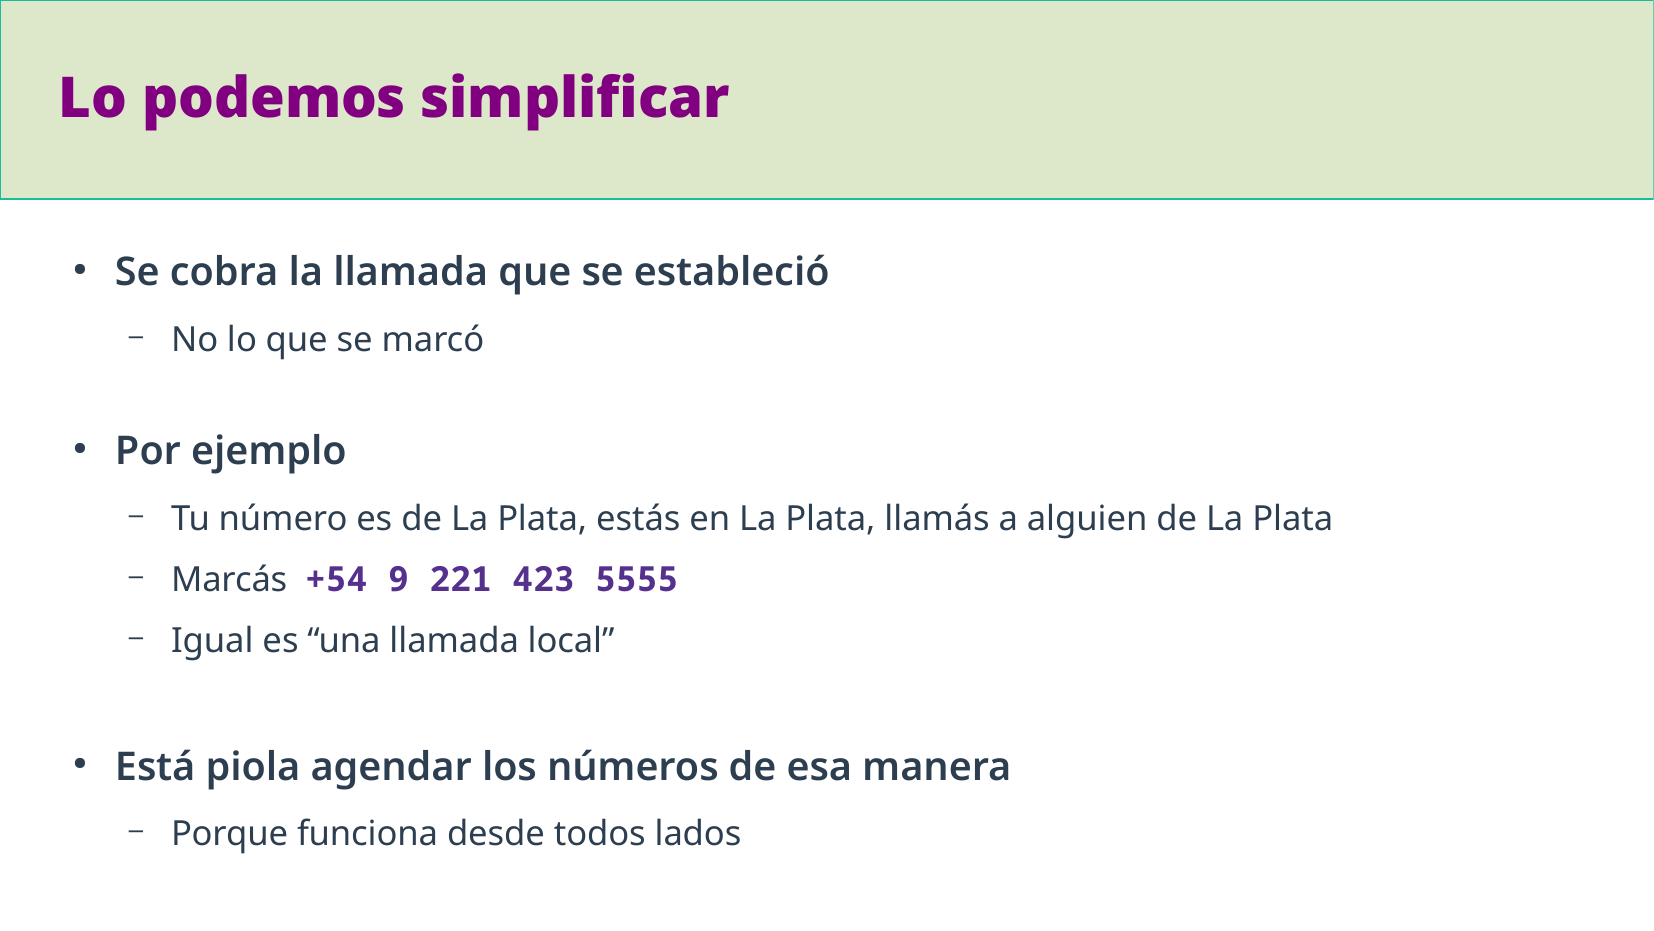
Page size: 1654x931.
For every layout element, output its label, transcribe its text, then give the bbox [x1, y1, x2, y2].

title Lo podemos simplificar [59, 37, 1595, 156]
list Se cobra la llamada que se estableció No lo que se marcó Por ejemplo Tu número es de La Plata, estás en La Plata, llamás a alguien de La Plata Marcás +54 9 221 423 5555 Igual es “una llamada local” Está piola agendar los números de esa manera Porque funciona desde todos lados [59, 243, 1595, 864]
